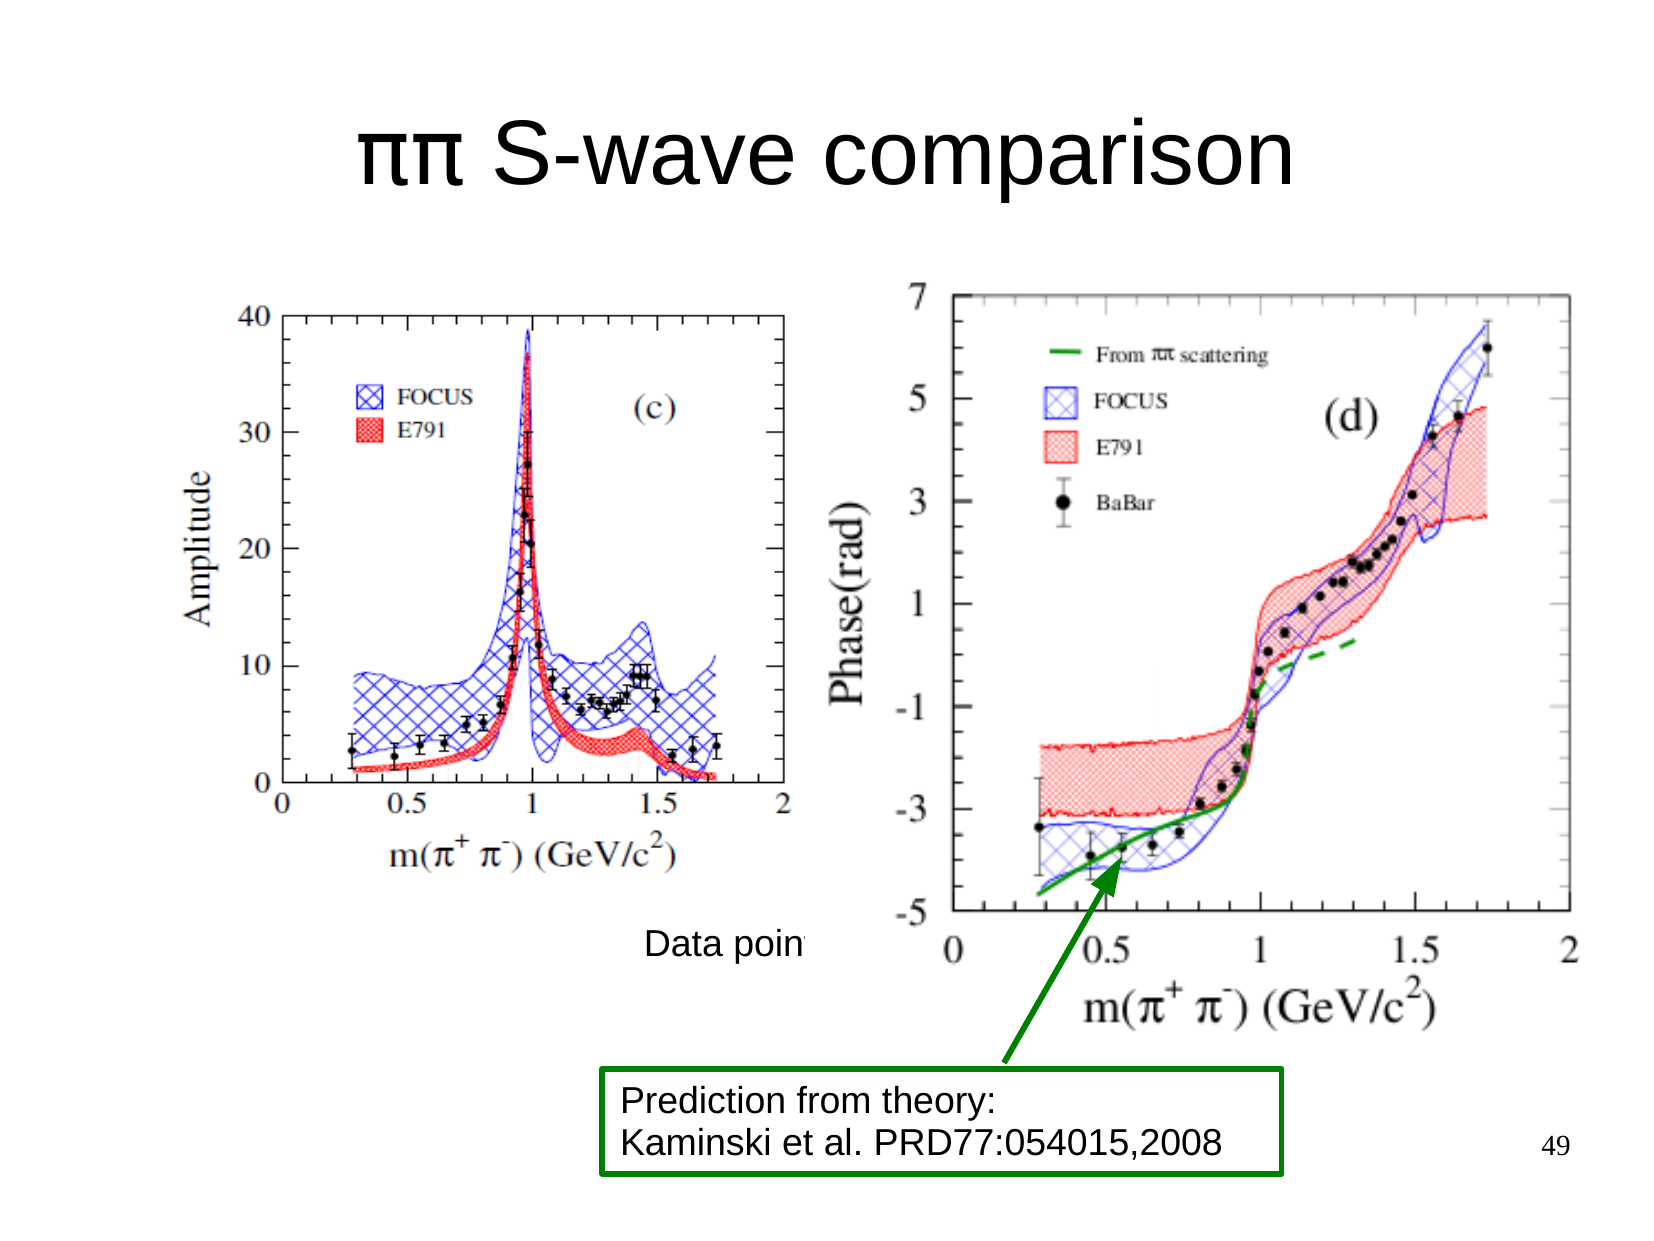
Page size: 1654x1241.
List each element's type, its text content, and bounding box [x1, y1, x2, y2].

text_box Data points from BaBar [543, 915, 805, 973]
picture [171, 259, 1618, 1058]
text_box Prediction from theory: Kaminski et al. PRD77:054015,2008 [602, 1068, 1282, 1174]
title ππ S-wave comparison [82, 49, 1571, 257]
